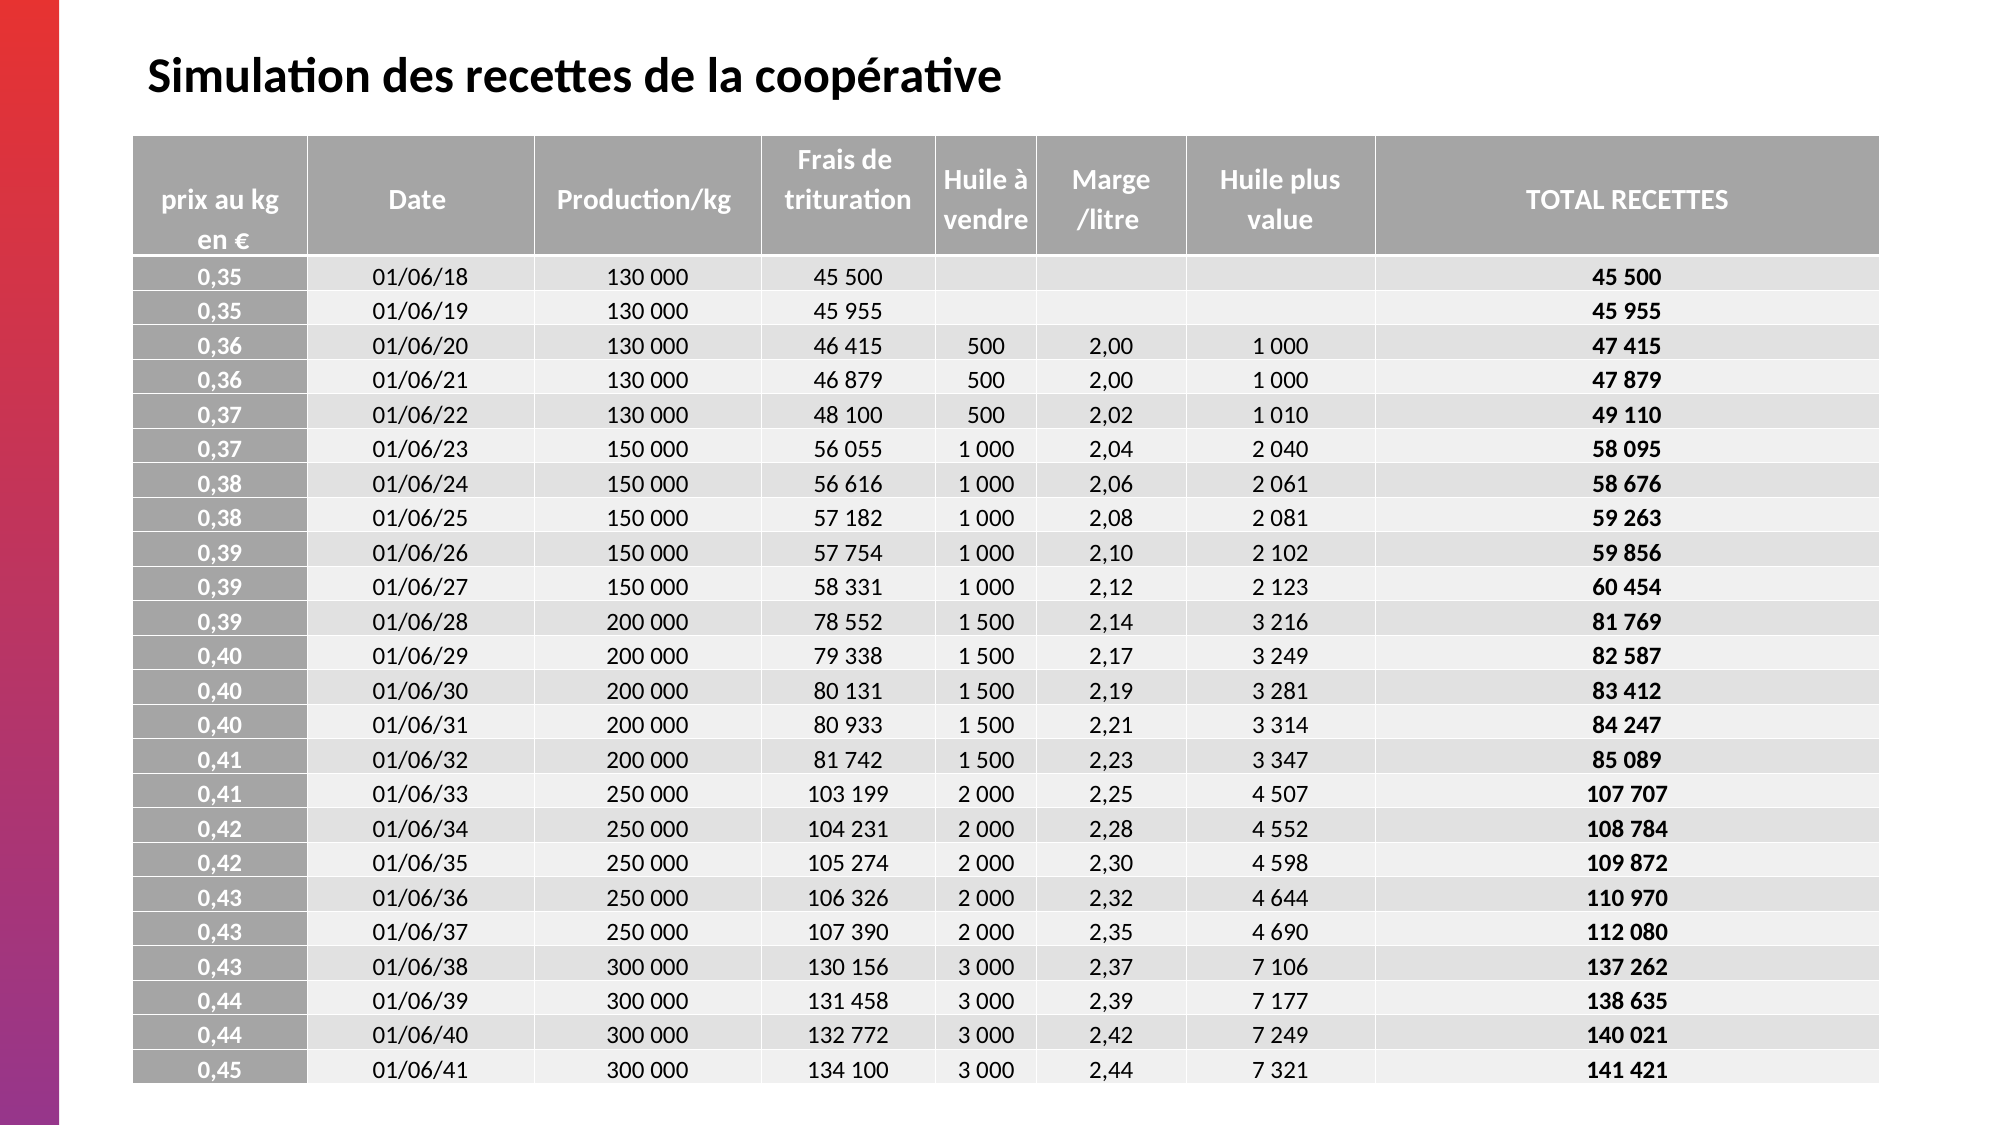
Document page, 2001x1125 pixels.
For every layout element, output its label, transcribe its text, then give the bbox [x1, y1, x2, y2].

table_cell 01/06/27 [308, 567, 534, 600]
table_cell 134 100 [762, 1050, 935, 1083]
table_cell 138 635 [1376, 981, 1879, 1014]
table_cell 2 000 [936, 843, 1036, 876]
table_cell 2 061 [1187, 463, 1375, 497]
table_cell 49 110 [1376, 394, 1879, 428]
table_cell 81 742 [762, 739, 935, 773]
table_cell 1 010 [1187, 394, 1375, 428]
table_cell 7 321 [1187, 1050, 1375, 1083]
table_cell 2,25 [1037, 774, 1186, 807]
table_cell 1 000 [936, 463, 1036, 497]
table_cell 01/06/22 [308, 394, 534, 428]
table_cell 1 000 [936, 567, 1036, 600]
table_cell 137 262 [1376, 946, 1879, 980]
table_cell 200 000 [535, 636, 761, 669]
table_cell 141 421 [1376, 1050, 1879, 1083]
table_cell 58 095 [1376, 429, 1879, 462]
table_cell 250 000 [535, 808, 761, 842]
table_cell 0,45 [133, 1050, 307, 1083]
table_cell 500 [936, 325, 1036, 359]
table_cell 1 500 [936, 670, 1036, 704]
table_cell 01/06/26 [308, 532, 534, 566]
table_cell 2,37 [1037, 946, 1186, 980]
table_cell 106 326 [762, 877, 935, 911]
table_cell 3 249 [1187, 636, 1375, 669]
table_cell 1 500 [936, 601, 1036, 635]
table_cell 2,44 [1037, 1050, 1186, 1083]
table_header Huile à vendre [936, 136, 1036, 254]
table_cell 0,44 [133, 981, 307, 1014]
table_cell 84 247 [1376, 705, 1879, 738]
table_cell 4 644 [1187, 877, 1375, 911]
table_cell 01/06/34 [308, 808, 534, 842]
table_cell 0,40 [133, 636, 307, 669]
table_cell 250 000 [535, 912, 761, 945]
table_cell 85 089 [1376, 739, 1879, 773]
table_cell 01/06/32 [308, 739, 534, 773]
table_cell 0,39 [133, 601, 307, 635]
table_cell 2 102 [1187, 532, 1375, 566]
table_cell 3 000 [936, 1050, 1036, 1083]
table_cell 300 000 [535, 981, 761, 1014]
table_cell 7 249 [1187, 1015, 1375, 1049]
table_cell 2,35 [1037, 912, 1186, 945]
table_cell 130 000 [535, 291, 761, 324]
table_cell [936, 257, 1036, 290]
table_cell 01/06/36 [308, 877, 534, 911]
table_cell 0,36 [133, 325, 307, 359]
table_cell 132 772 [762, 1015, 935, 1049]
table_cell 150 000 [535, 567, 761, 600]
table_cell 01/06/37 [308, 912, 534, 945]
table_cell 0,37 [133, 394, 307, 428]
table_header Production/kg [535, 136, 761, 254]
table_cell 58 331 [762, 567, 935, 600]
table_cell 0,35 [133, 257, 307, 290]
table_header TOTAL RECETTES [1376, 136, 1879, 254]
table_cell 3 216 [1187, 601, 1375, 635]
table_cell [1187, 291, 1375, 324]
table_cell 0,39 [133, 532, 307, 566]
table_cell 0,40 [133, 670, 307, 704]
table_cell 107 390 [762, 912, 935, 945]
table_cell 2 040 [1187, 429, 1375, 462]
table_cell [1037, 291, 1186, 324]
table_cell 0,40 [133, 705, 307, 738]
table_cell 150 000 [535, 429, 761, 462]
table_cell 01/06/40 [308, 1015, 534, 1049]
table_cell 2,04 [1037, 429, 1186, 462]
table_cell 200 000 [535, 739, 761, 773]
table_cell 80 131 [762, 670, 935, 704]
table_cell 4 507 [1187, 774, 1375, 807]
table_cell 1 000 [936, 532, 1036, 566]
table_cell 01/06/30 [308, 670, 534, 704]
table_cell 1 000 [936, 429, 1036, 462]
table_cell 2 000 [936, 808, 1036, 842]
table_cell 2,17 [1037, 636, 1186, 669]
table_cell 2,30 [1037, 843, 1186, 876]
table_cell 250 000 [535, 877, 761, 911]
table_cell 01/06/24 [308, 463, 534, 497]
table_cell 107 707 [1376, 774, 1879, 807]
table_cell 0,36 [133, 360, 307, 393]
table_cell 2 123 [1187, 567, 1375, 600]
table_cell 60 454 [1376, 567, 1879, 600]
table_cell 1 000 [1187, 360, 1375, 393]
table_cell 2 000 [936, 774, 1036, 807]
table_cell 4 598 [1187, 843, 1375, 876]
table_cell 104 231 [762, 808, 935, 842]
table_cell 01/06/23 [308, 429, 534, 462]
table_cell 1 500 [936, 705, 1036, 738]
table_cell 01/06/33 [308, 774, 534, 807]
table_cell 2,10 [1037, 532, 1186, 566]
table_cell 45 500 [762, 257, 935, 290]
table_cell 01/06/20 [308, 325, 534, 359]
table_cell 1 500 [936, 636, 1036, 669]
table_cell 57 754 [762, 532, 935, 566]
table_cell 56 055 [762, 429, 935, 462]
table_cell 250 000 [535, 774, 761, 807]
table_cell 200 000 [535, 705, 761, 738]
table_cell 2,06 [1037, 463, 1186, 497]
table_cell 500 [936, 394, 1036, 428]
table_cell 01/06/41 [308, 1050, 534, 1083]
table_cell 2,19 [1037, 670, 1186, 704]
table_cell 2,00 [1037, 325, 1186, 359]
table_header Huile plus value [1187, 136, 1375, 254]
table_header Date [308, 136, 534, 254]
table_cell 01/06/39 [308, 981, 534, 1014]
table_cell 3 281 [1187, 670, 1375, 704]
table_cell 0,41 [133, 774, 307, 807]
table_cell 59 856 [1376, 532, 1879, 566]
table_cell 0,38 [133, 498, 307, 531]
table_cell 01/06/18 [308, 257, 534, 290]
table_cell [1187, 257, 1375, 290]
table_cell 200 000 [535, 670, 761, 704]
table_header prix au kg en € [133, 136, 307, 254]
table_cell 108 784 [1376, 808, 1879, 842]
table_cell 130 156 [762, 946, 935, 980]
table_cell 46 879 [762, 360, 935, 393]
table_cell 500 [936, 360, 1036, 393]
table_cell 2,39 [1037, 981, 1186, 1014]
table_cell 130 000 [535, 360, 761, 393]
table_cell 45 955 [762, 291, 935, 324]
table_cell 2,00 [1037, 360, 1186, 393]
table_cell 2 000 [936, 877, 1036, 911]
table_cell 0,42 [133, 843, 307, 876]
table_cell 300 000 [535, 946, 761, 980]
table_cell 56 616 [762, 463, 935, 497]
table_cell 2 081 [1187, 498, 1375, 531]
table_cell 79 338 [762, 636, 935, 669]
table_cell 01/06/28 [308, 601, 534, 635]
table_cell 2,08 [1037, 498, 1186, 531]
table_cell 200 000 [535, 601, 761, 635]
table_cell 130 000 [535, 325, 761, 359]
table_cell 01/06/29 [308, 636, 534, 669]
table_cell 2,14 [1037, 601, 1186, 635]
table_cell 0,39 [133, 567, 307, 600]
table_cell 3 314 [1187, 705, 1375, 738]
table_cell 2,02 [1037, 394, 1186, 428]
table_cell [1037, 257, 1186, 290]
table_cell 300 000 [535, 1050, 761, 1083]
table_cell 48 100 [762, 394, 935, 428]
table_cell 01/06/31 [308, 705, 534, 738]
table_cell 4 690 [1187, 912, 1375, 945]
table_cell 45 500 [1376, 257, 1879, 290]
table_cell 57 182 [762, 498, 935, 531]
text_box Simulation des recettes de la coopérative [132, 34, 1019, 111]
table_cell 83 412 [1376, 670, 1879, 704]
table_cell 0,43 [133, 912, 307, 945]
table_cell 3 000 [936, 981, 1036, 1014]
table_cell 105 274 [762, 843, 935, 876]
table_cell 82 587 [1376, 636, 1879, 669]
table_cell 0,43 [133, 877, 307, 911]
table_cell 1 000 [936, 498, 1036, 531]
table_cell 2,21 [1037, 705, 1186, 738]
table_cell 300 000 [535, 1015, 761, 1049]
table_cell 0,37 [133, 429, 307, 462]
table_cell 01/06/19 [308, 291, 534, 324]
table_cell 0,35 [133, 291, 307, 324]
table_cell 80 933 [762, 705, 935, 738]
table_cell 150 000 [535, 463, 761, 497]
table_cell 250 000 [535, 843, 761, 876]
table_cell 130 000 [535, 394, 761, 428]
table_cell 150 000 [535, 498, 761, 531]
table_cell 0,43 [133, 946, 307, 980]
table_cell 1 500 [936, 739, 1036, 773]
table_cell 47 415 [1376, 325, 1879, 359]
table_cell 58 676 [1376, 463, 1879, 497]
table_cell 4 552 [1187, 808, 1375, 842]
table_cell 0,42 [133, 808, 307, 842]
table_cell 110 970 [1376, 877, 1879, 911]
table_cell 140 021 [1376, 1015, 1879, 1049]
table_cell 2,32 [1037, 877, 1186, 911]
table_cell 112 080 [1376, 912, 1879, 945]
table_cell 150 000 [535, 532, 761, 566]
table_cell 3 000 [936, 946, 1036, 980]
table_cell 01/06/35 [308, 843, 534, 876]
table_cell 78 552 [762, 601, 935, 635]
table_header Frais de trituration [762, 136, 935, 254]
table_cell 59 263 [1376, 498, 1879, 531]
table_header Marge /litre [1037, 136, 1186, 254]
table_cell 2,28 [1037, 808, 1186, 842]
table_cell 103 199 [762, 774, 935, 807]
table_cell 01/06/38 [308, 946, 534, 980]
table_cell 2 000 [936, 912, 1036, 945]
table_cell 0,44 [133, 1015, 307, 1049]
table_cell 2,42 [1037, 1015, 1186, 1049]
table_cell 46 415 [762, 325, 935, 359]
table_cell 3 347 [1187, 739, 1375, 773]
table_cell 7 106 [1187, 946, 1375, 980]
table_cell 130 000 [535, 257, 761, 290]
table_cell 109 872 [1376, 843, 1879, 876]
table_cell 2,12 [1037, 567, 1186, 600]
table_cell 131 458 [762, 981, 935, 1014]
table_cell 1 000 [1187, 325, 1375, 359]
table_cell 45 955 [1376, 291, 1879, 324]
table_cell [936, 291, 1036, 324]
table_cell 3 000 [936, 1015, 1036, 1049]
table_cell 7 177 [1187, 981, 1375, 1014]
table_cell 0,38 [133, 463, 307, 497]
table_cell 01/06/25 [308, 498, 534, 531]
table_cell 47 879 [1376, 360, 1879, 393]
table_cell 81 769 [1376, 601, 1879, 635]
table_cell 0,41 [133, 739, 307, 773]
table_cell 01/06/21 [308, 360, 534, 393]
table_cell 2,23 [1037, 739, 1186, 773]
